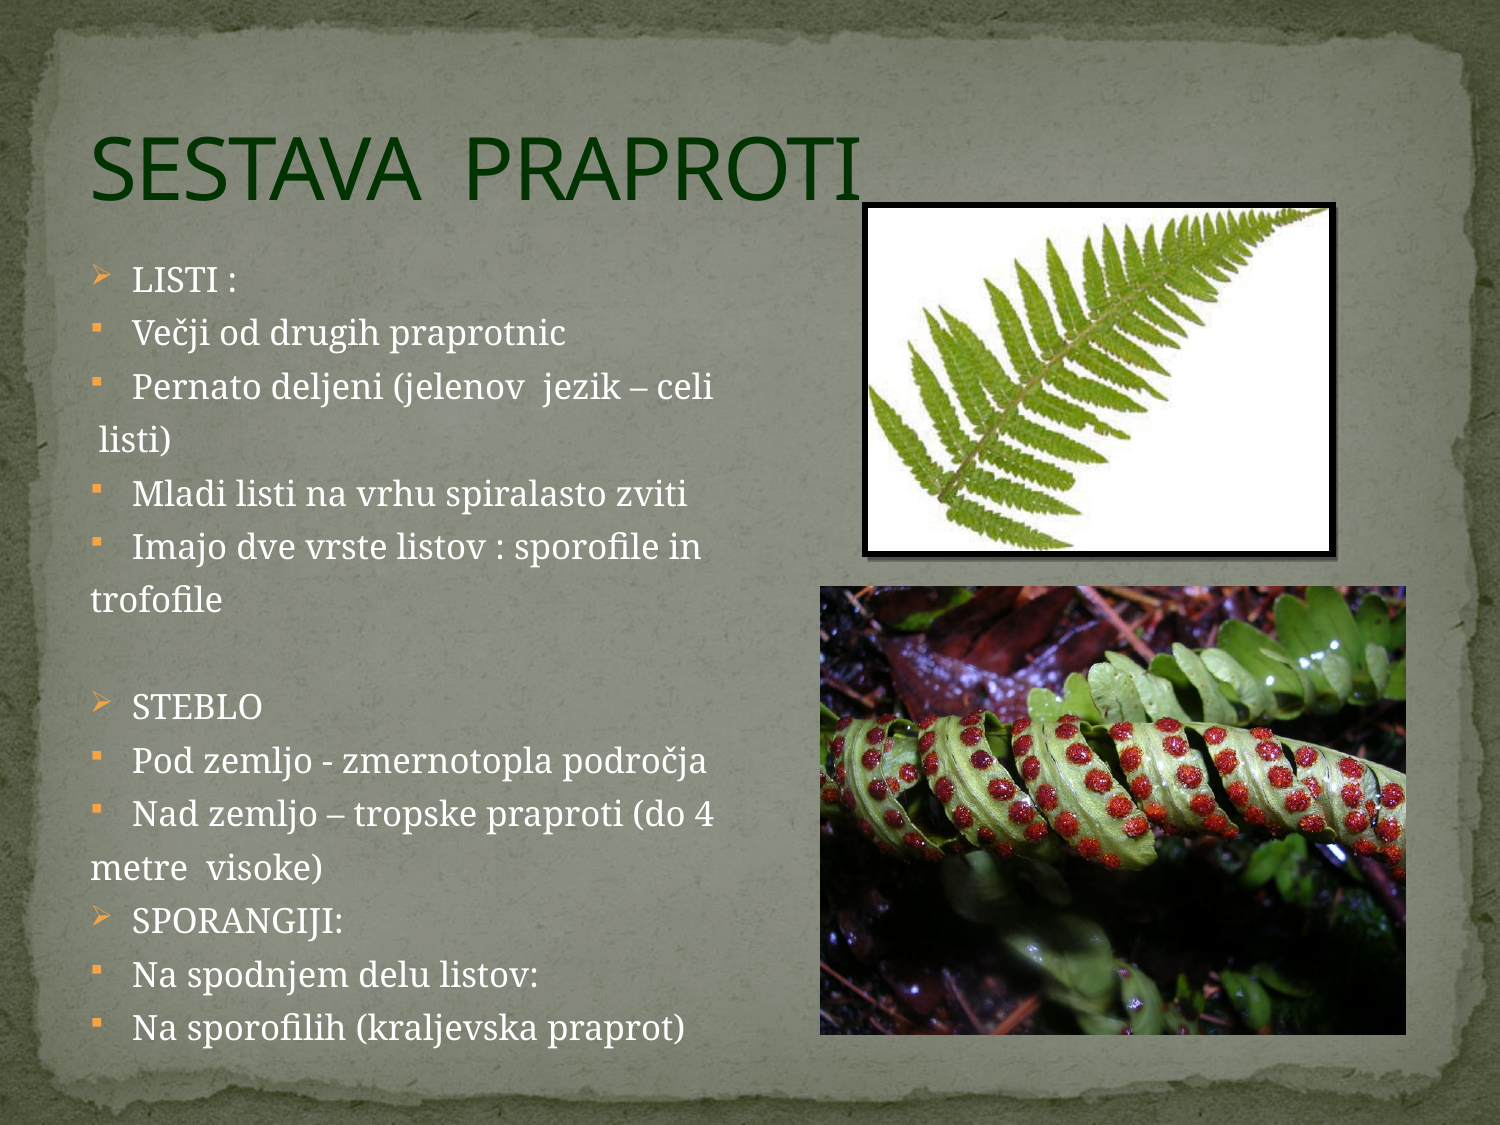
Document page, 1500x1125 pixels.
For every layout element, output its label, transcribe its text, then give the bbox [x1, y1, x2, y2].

title SESTAVA PRAPROTI [75, 24, 1425, 225]
picture [0, 0, 1500, 1125]
list LISTI : Večji od drugih praprotnic Pernato deljeni (jelenov jezik – celi listi) Mladi listi na vrhu spiralasto zviti Imajo dve vrste listov : sporofile in trofofile STEBLO Pod zemljo - zmernotopla področja Nad zemljo – tropske praproti (do 4 metre visoke) SPORANGIJI: Na spodnjem delu listov: Na sporofilih (kraljevska praprot) [75, 249, 741, 1071]
